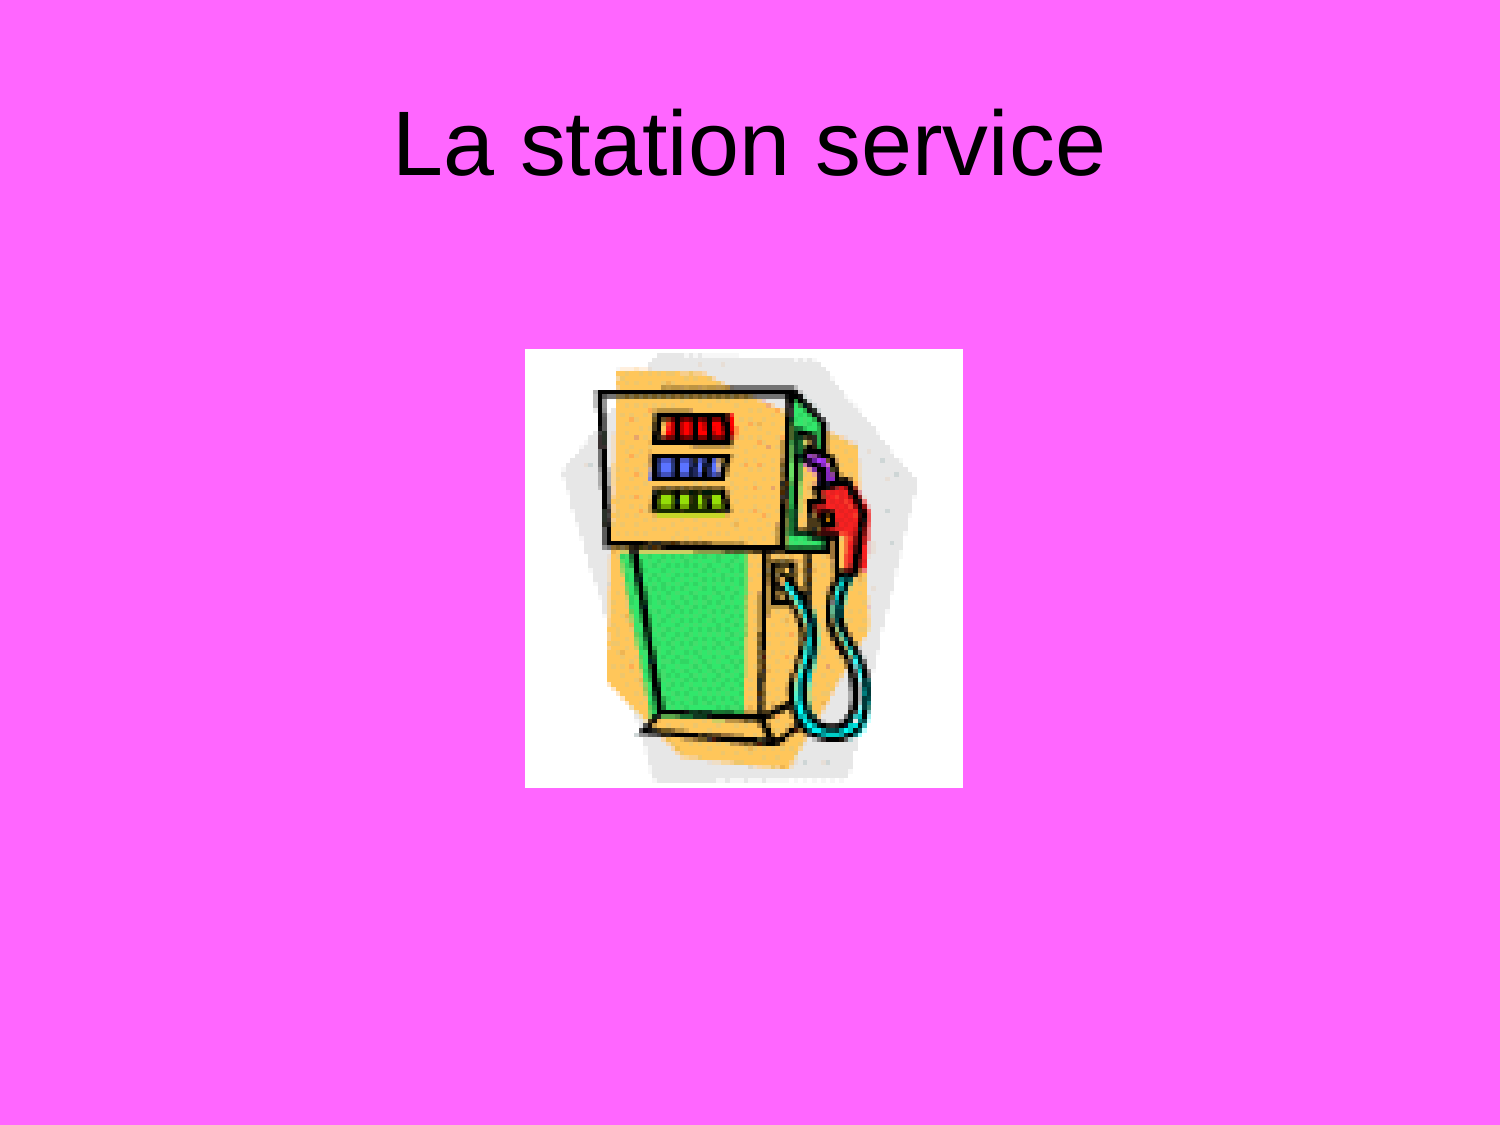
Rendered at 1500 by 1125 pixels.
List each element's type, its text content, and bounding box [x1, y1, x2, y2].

title La station service [75, 45, 1426, 233]
picture [525, 349, 963, 788]
